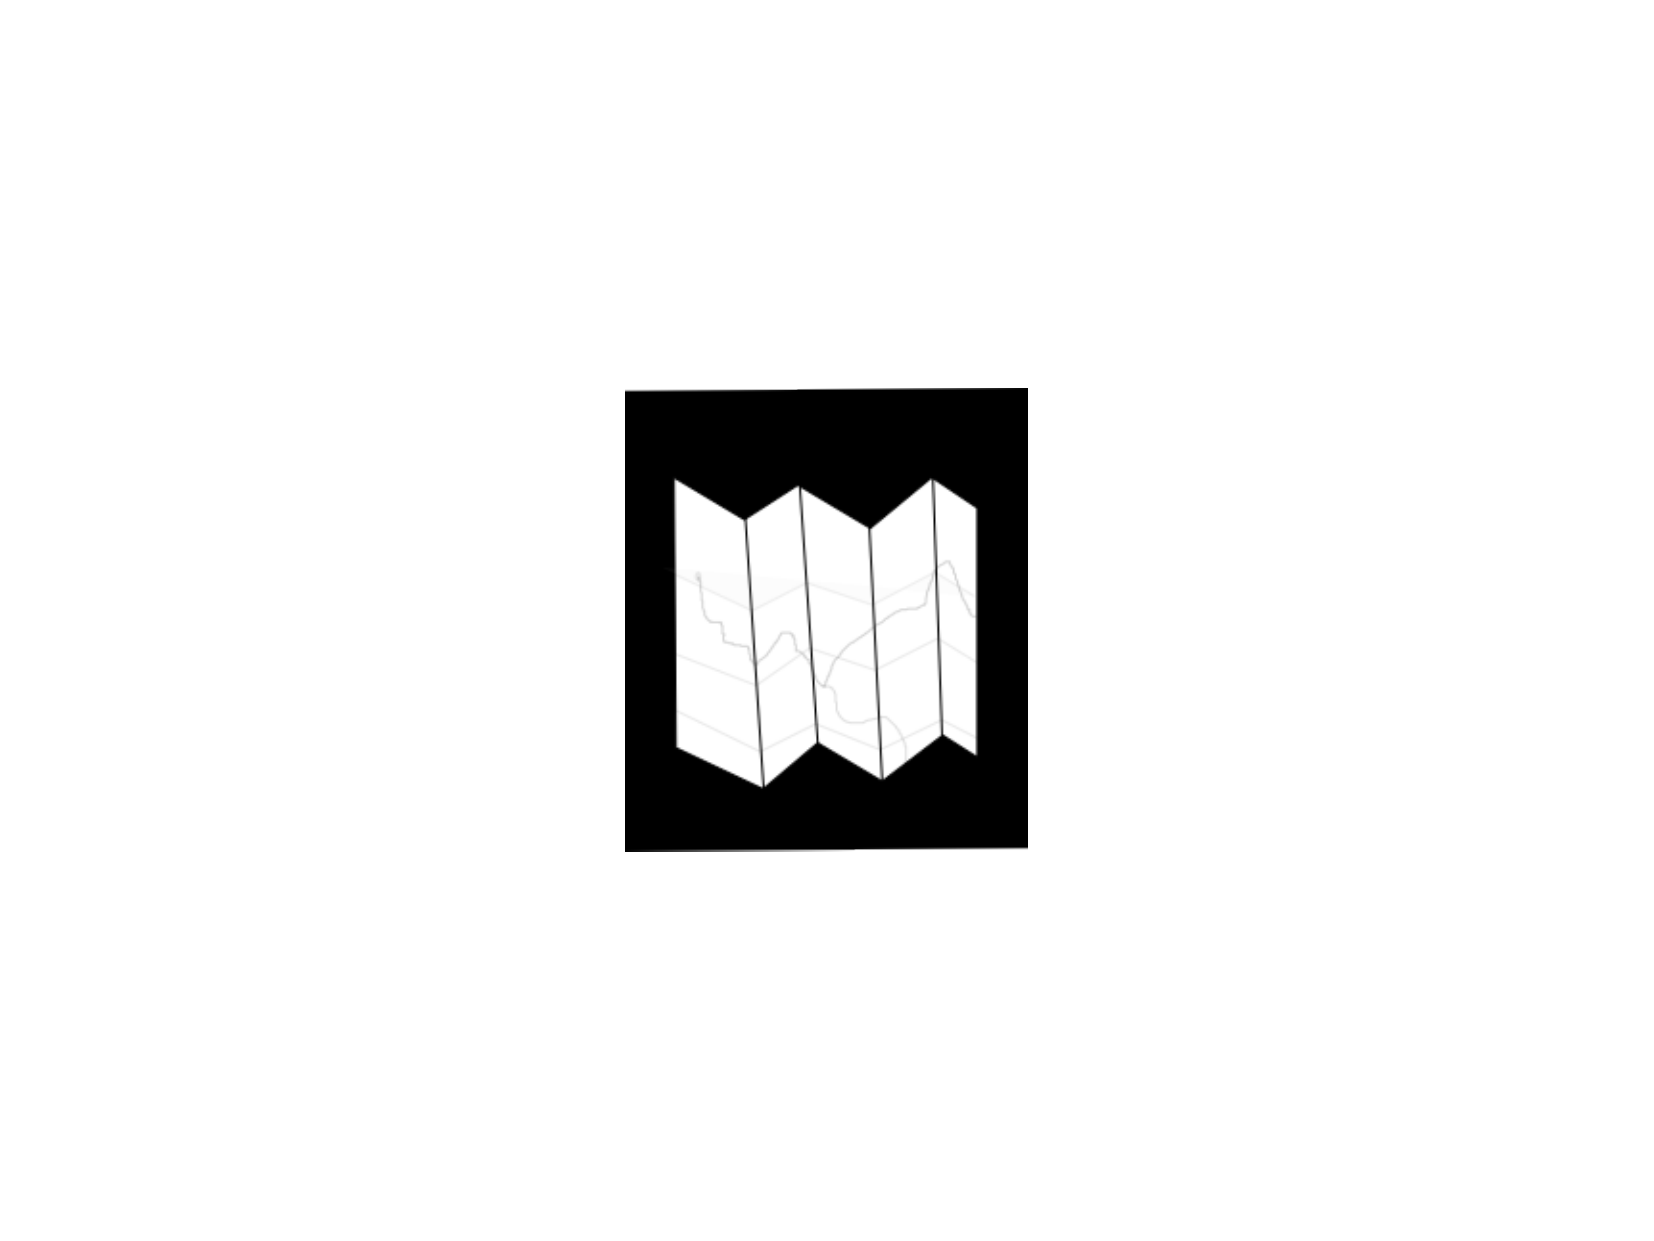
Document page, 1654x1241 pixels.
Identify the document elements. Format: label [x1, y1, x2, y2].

picture [625, 388, 1028, 852]
